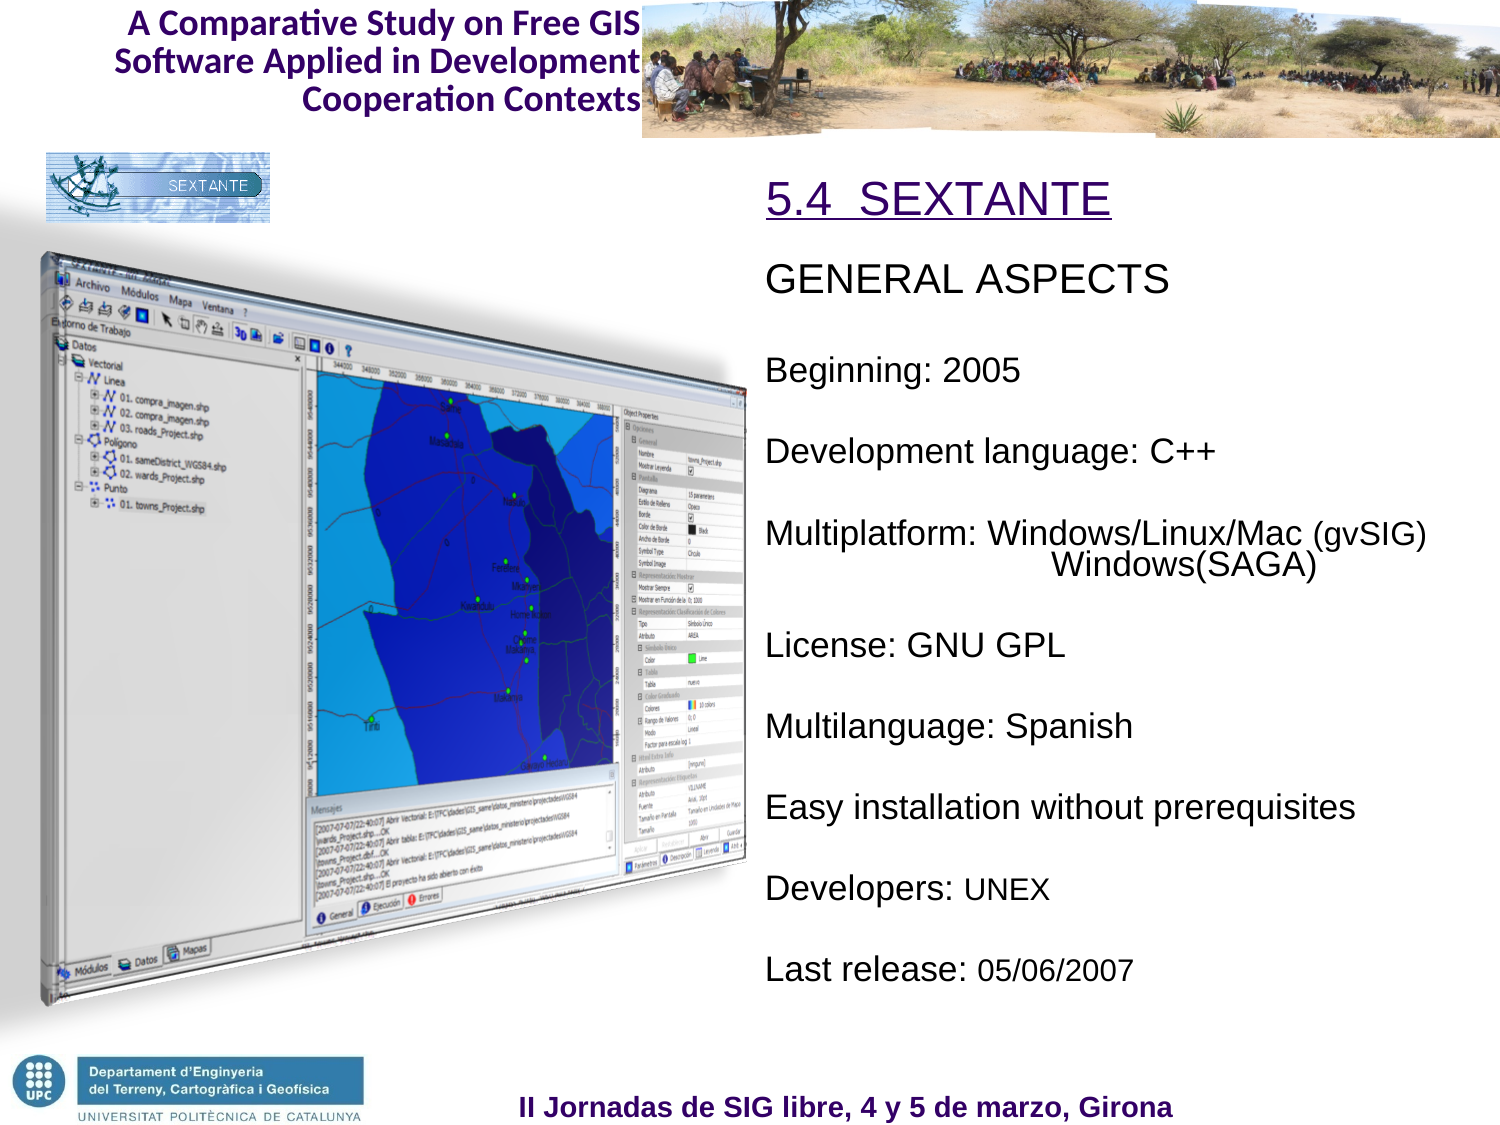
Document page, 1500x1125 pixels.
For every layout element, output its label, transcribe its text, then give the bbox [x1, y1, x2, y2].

picture [642, 0, 1500, 138]
title 5.4 SEXTANTE [753, 164, 1500, 199]
chart [0, 0, 151, 32]
text_box II Jornadas de SIG libre, 4 y 5 de marzo, Girona [360, 1083, 1341, 1125]
text_box GENERAL ASPECTS Beginning: 2005 Development language: C++ Multiplatform: Windows/Linux/Mac (gvSIG) Windows(SAGA) License: GNU GPL Multilanguage: Spanish Easy installation without prerequisites Developers: UNEX Last release: 05/06/2007 [750, 199, 1500, 1125]
picture [0, 140, 753, 1125]
